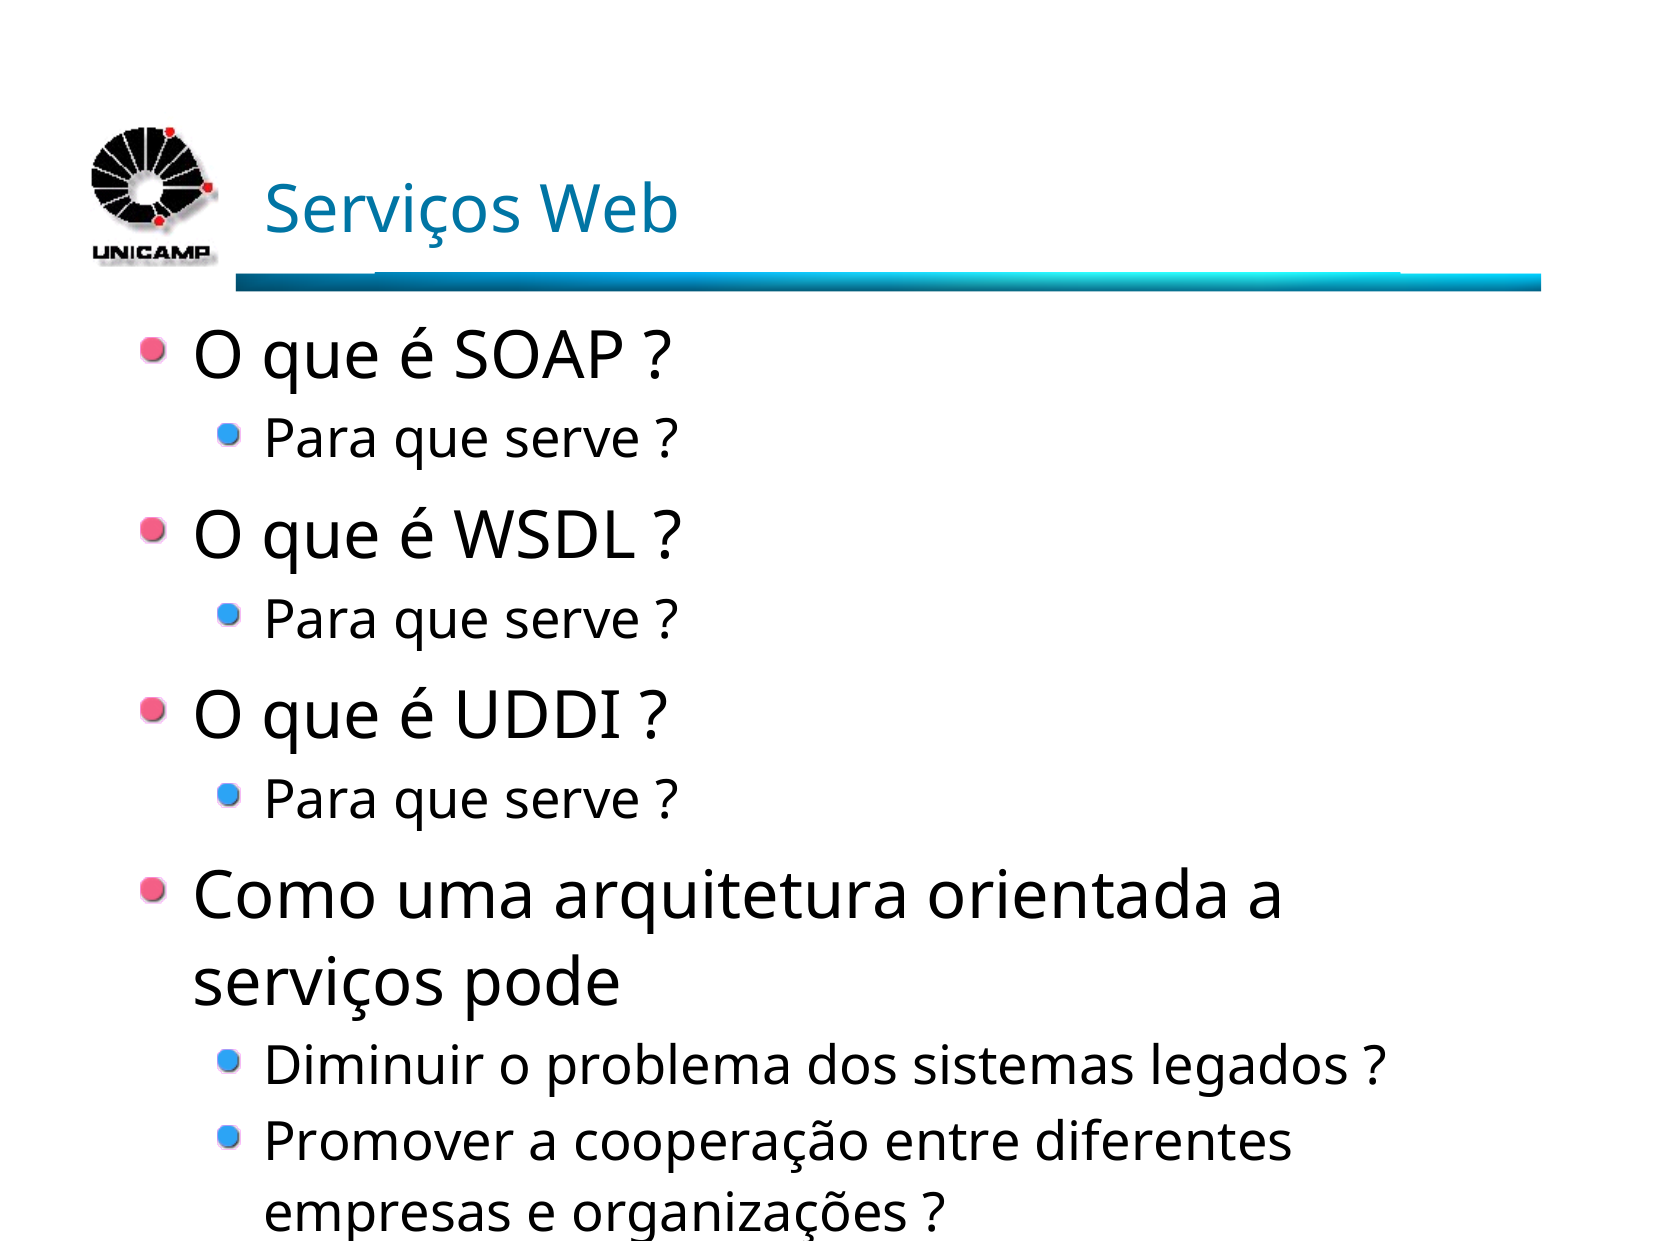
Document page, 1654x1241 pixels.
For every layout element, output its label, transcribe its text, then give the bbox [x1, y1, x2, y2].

title Serviços Web [264, 57, 1534, 250]
picture [125, 272, 1654, 295]
list O que é SOAP ? Para que serve ? O que é WSDL ? Para que serve ? O que é UDDI ? Para que serve ? Como uma arquitetura orientada a serviços pode Diminuir o problema dos sistemas legados ? Promover a cooperação entre diferentes empresas e organizações ? [121, 309, 1534, 1167]
